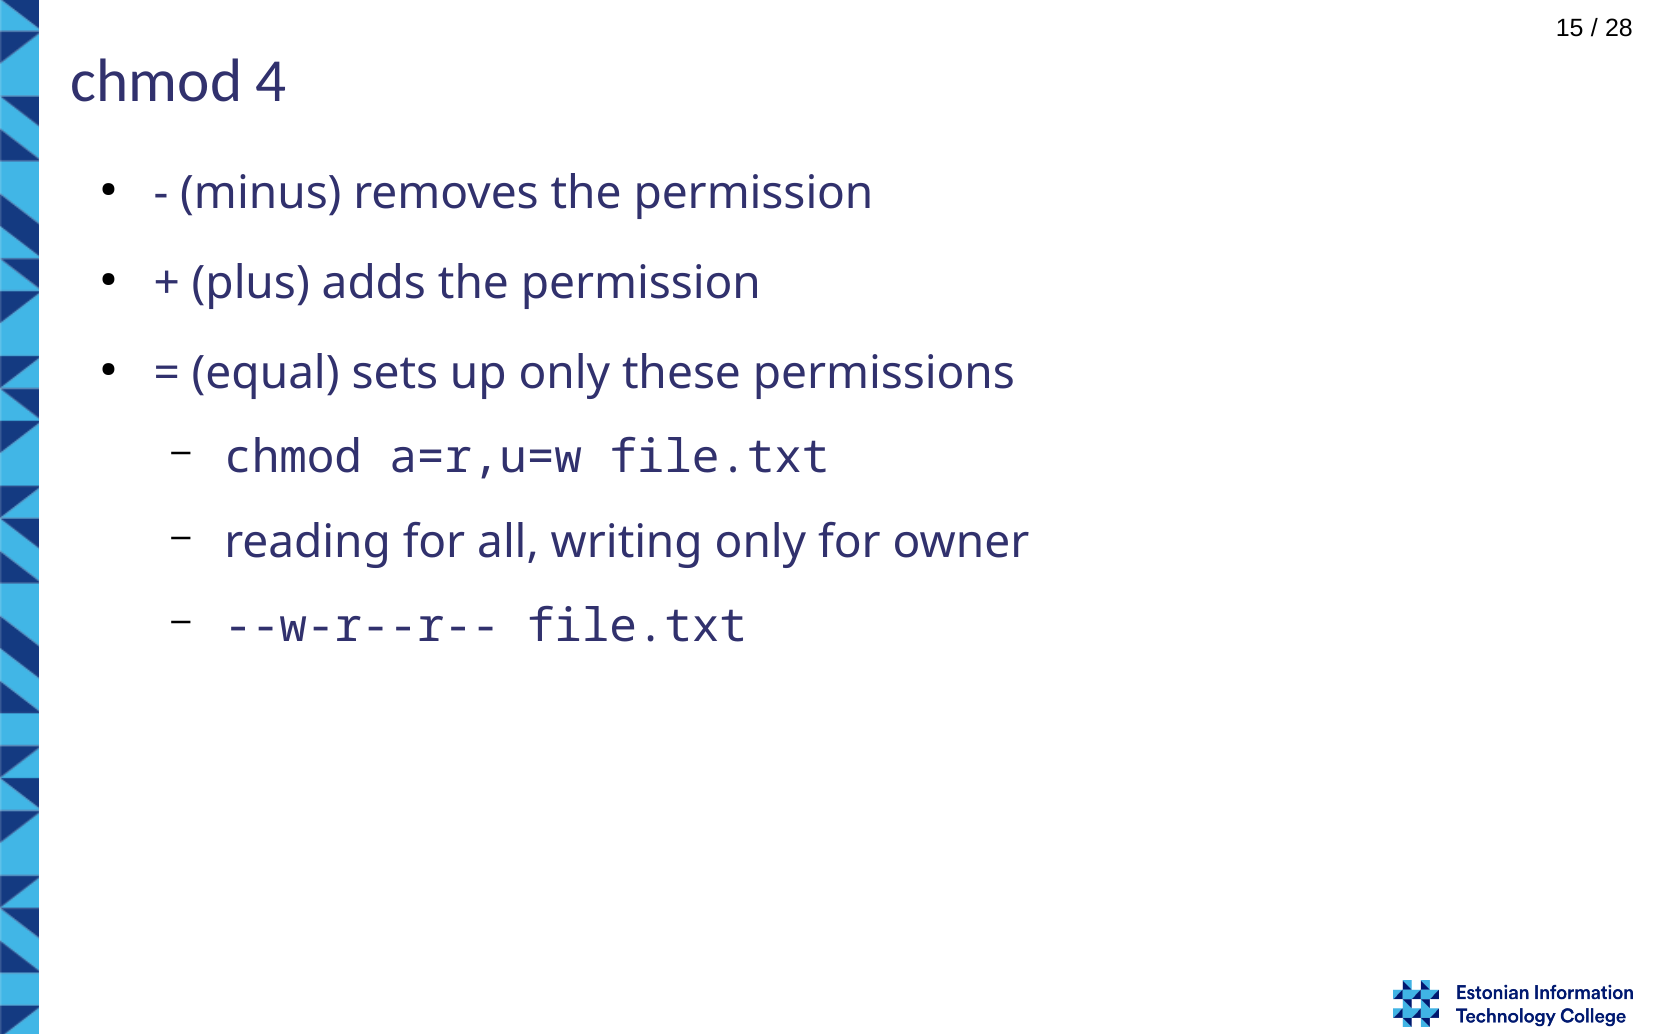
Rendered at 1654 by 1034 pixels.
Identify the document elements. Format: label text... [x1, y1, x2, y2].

picture [1393, 980, 1633, 1027]
list - (minus) removes the permission + (plus) adds the permission = (equal) sets up only these permissions chmod a=r,u=w file.txt reading for all, writing only for owner --w-r--r-- file.txt [82, 159, 1538, 902]
title chmod 4 [70, 41, 1630, 130]
